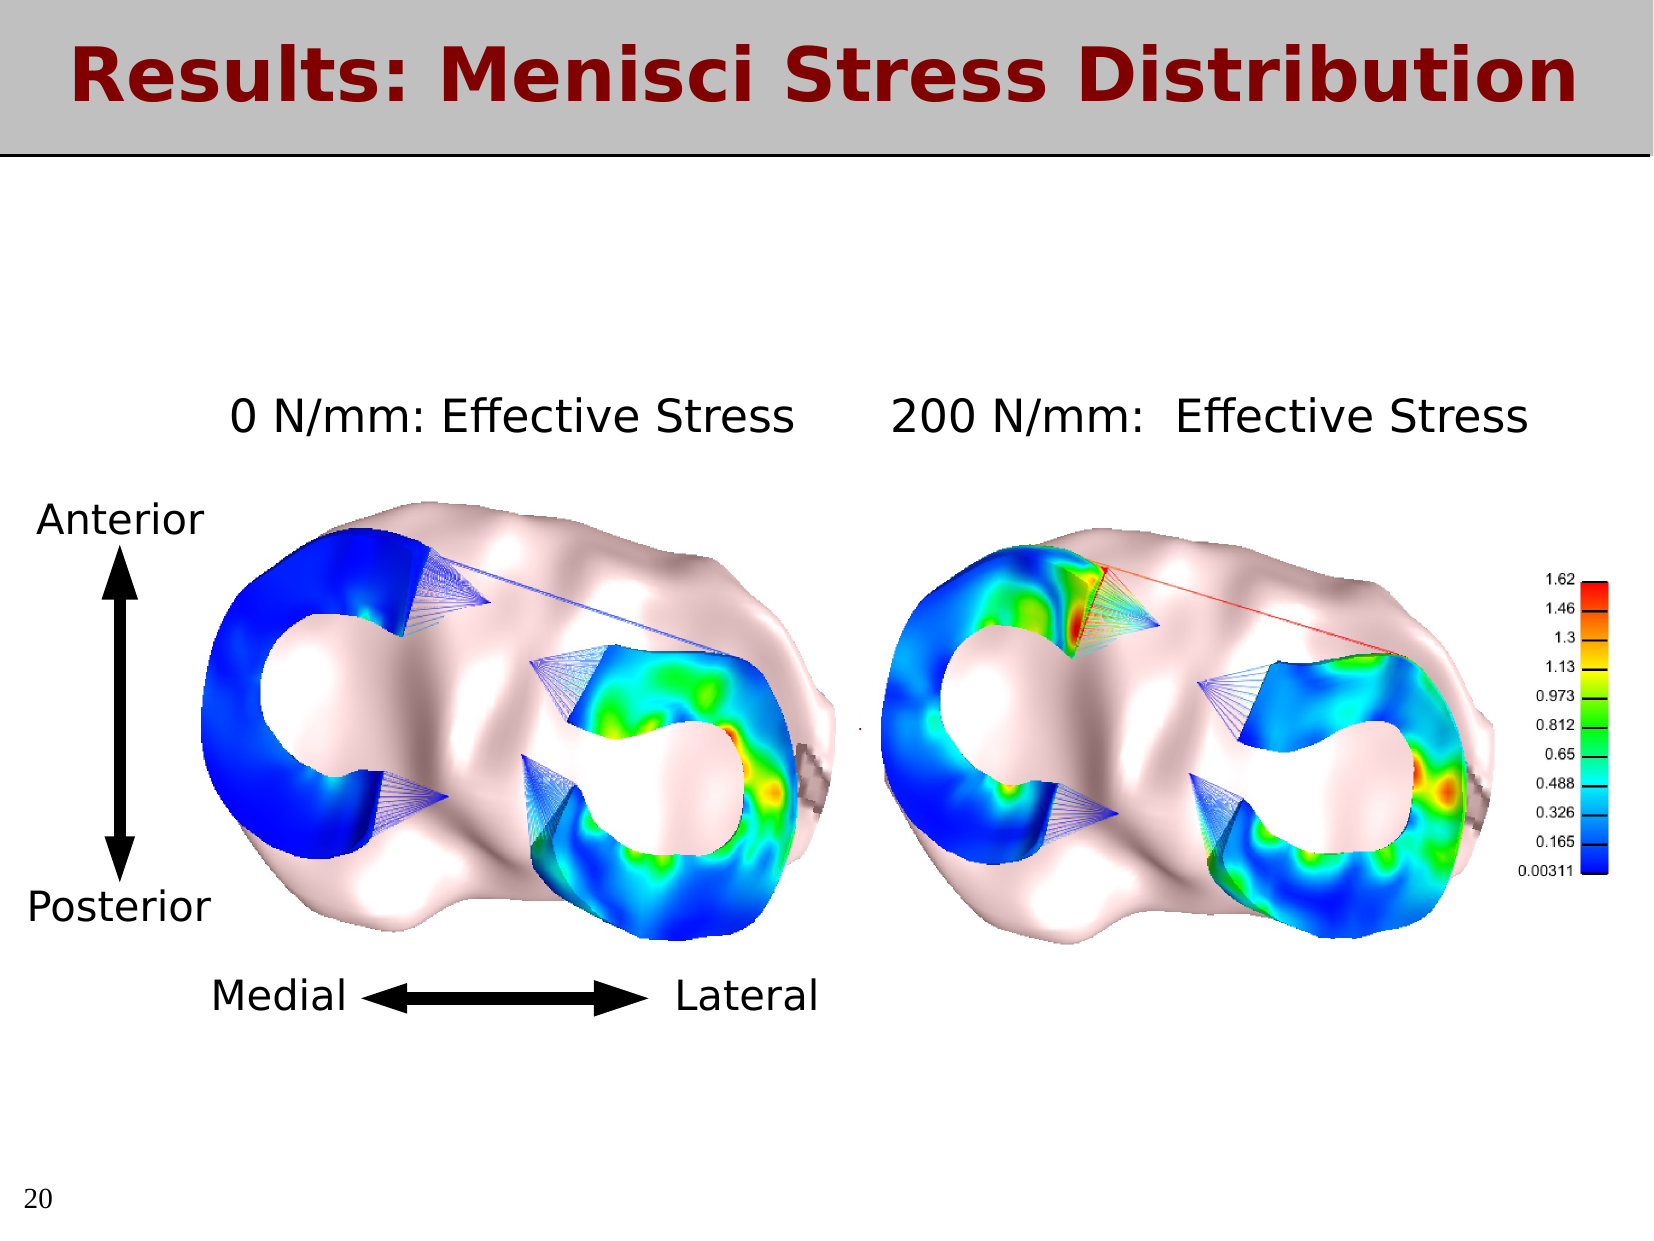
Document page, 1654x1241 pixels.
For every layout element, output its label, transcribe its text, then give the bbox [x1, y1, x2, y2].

text_box Posterior [11, 875, 226, 939]
text_box [0, 0, 1654, 156]
text_box Anterior [21, 488, 220, 557]
text_box 0 N/mm: Effective Stress [213, 382, 812, 451]
text_box 200 N/mm: Effective Stress [875, 382, 1546, 451]
picture [859, 473, 1623, 961]
picture [181, 430, 847, 954]
text_box Medial [195, 964, 385, 1033]
text_box Results: Menisci Stress Distribution [0, 31, 1651, 119]
text_box Lateral [659, 964, 849, 1033]
